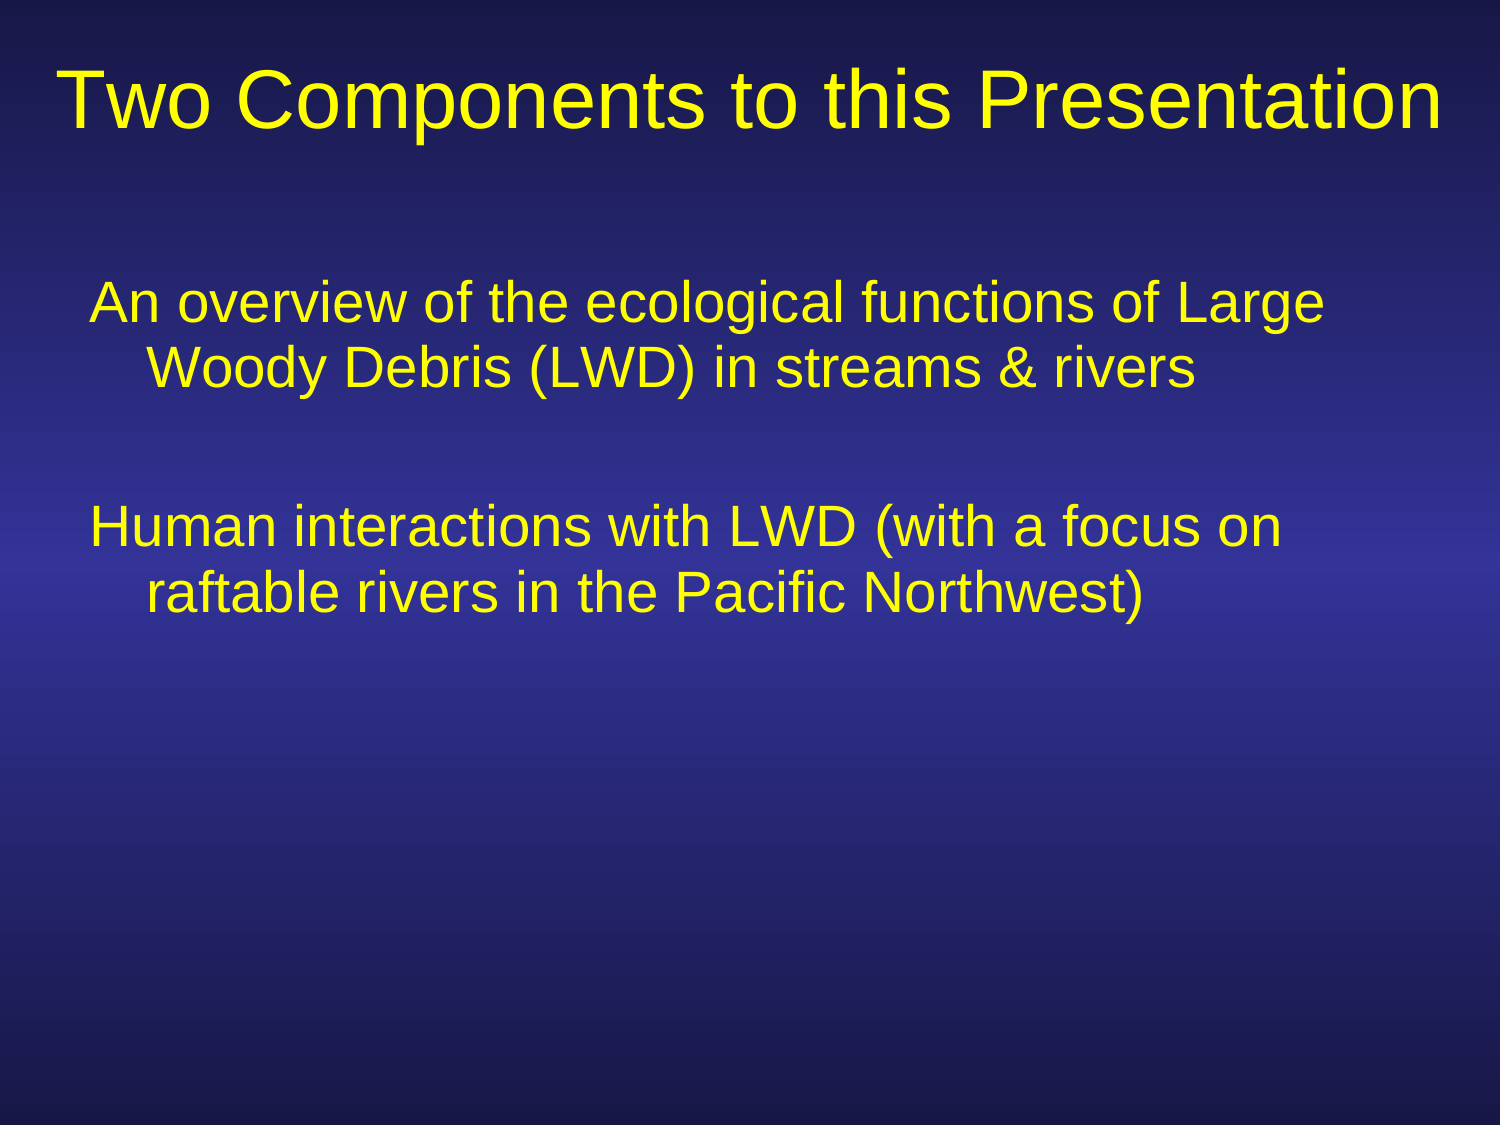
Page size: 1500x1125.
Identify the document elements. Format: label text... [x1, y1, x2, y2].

list An overview of the ecological functions of Large Woody Debris (LWD) in streams & rivers Human interactions with LWD (with a focus on raftable rivers in the Pacific Northwest) [75, 262, 1426, 688]
title Two Components to this Presentation [24, 42, 1476, 158]
